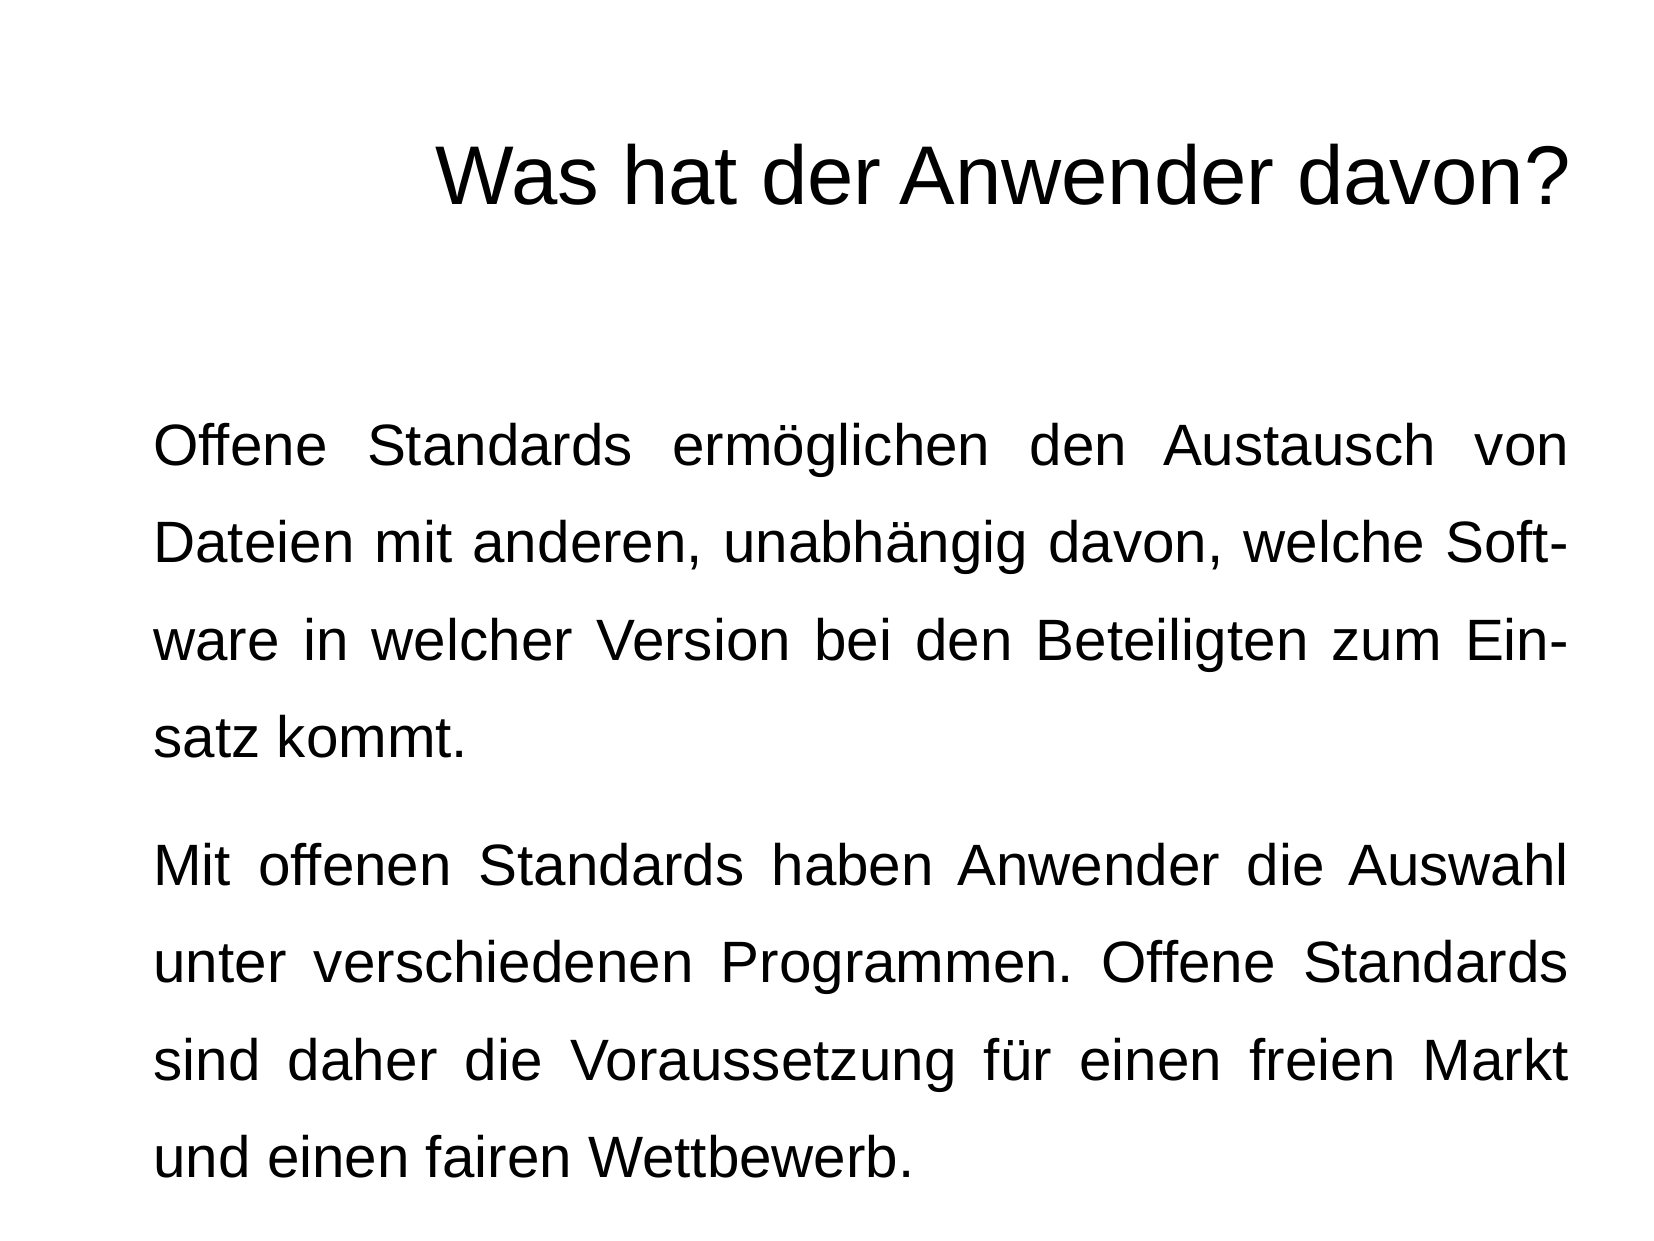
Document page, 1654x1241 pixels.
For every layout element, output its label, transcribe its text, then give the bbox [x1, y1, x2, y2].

list Offene Standards ermöglichen den Austausch von Dateien mit anderen, unabhängig davon, welche Soft-ware in welcher Version bei den Beteiligten zum Ein-satz kommt. Mit offenen Standards haben Anwender die Auswahl unter verschiedenen Programmen. Offene Standards sind daher die Voraussetzung für einen freien Markt und einen fairen Wettbewerb. [82, 290, 1571, 1190]
title Was hat der Anwender davon? [82, 49, 1571, 257]
